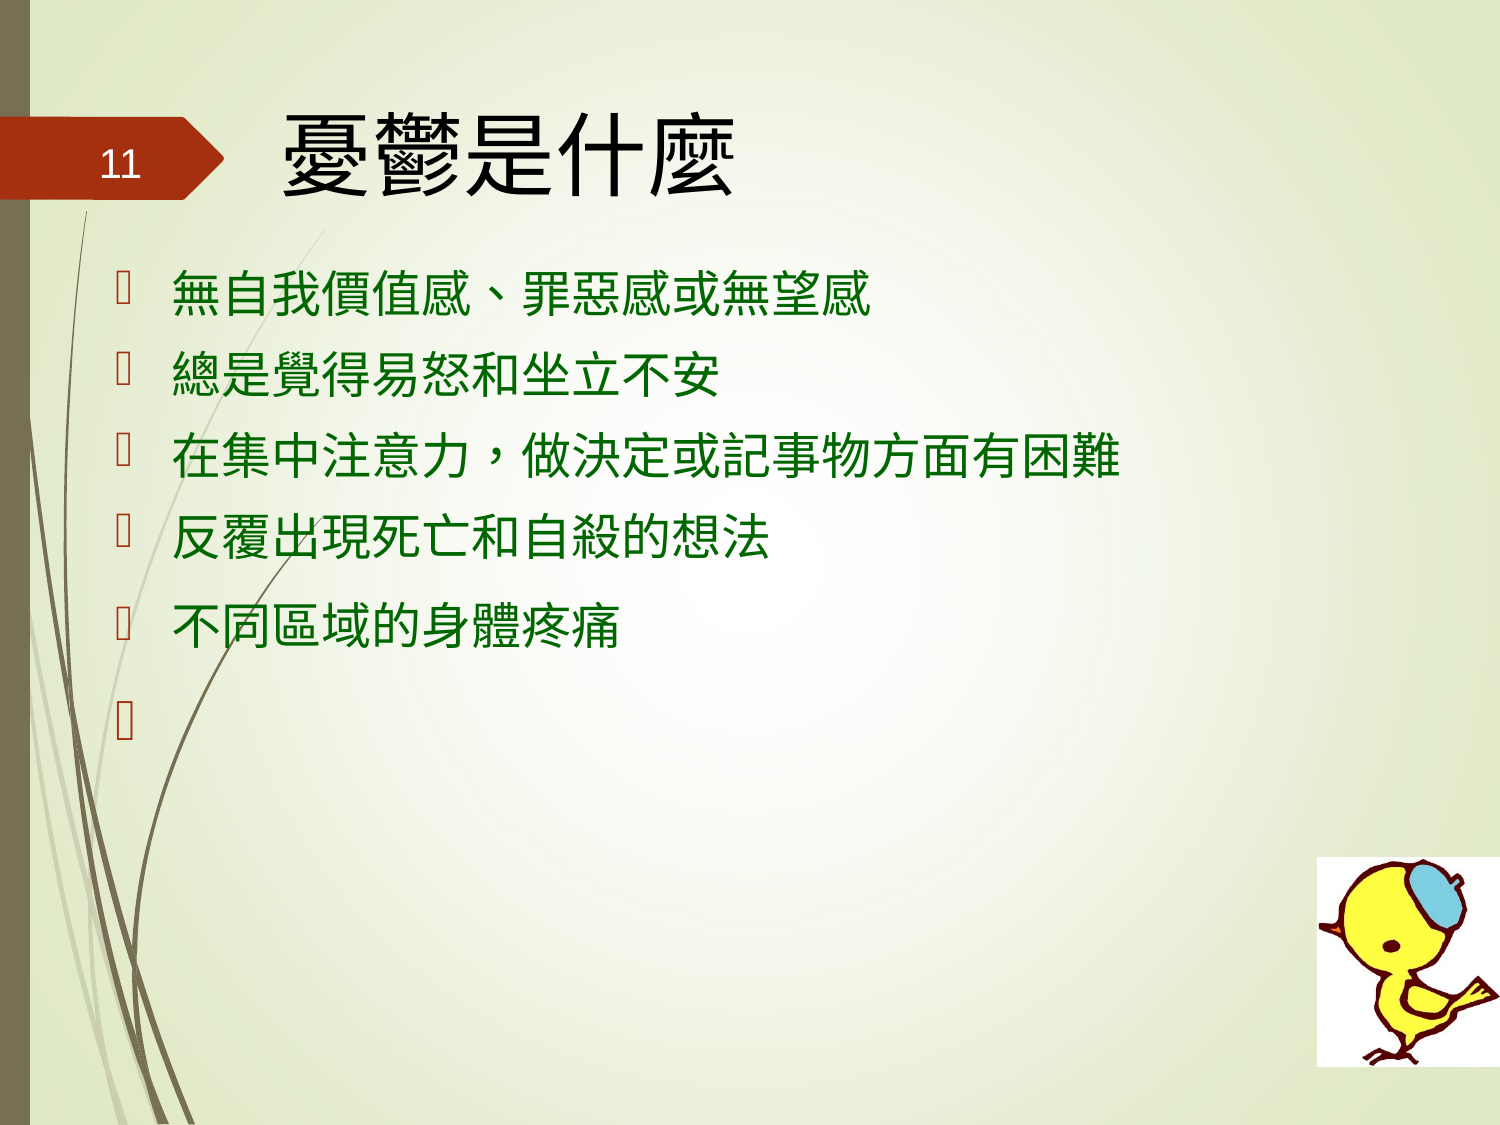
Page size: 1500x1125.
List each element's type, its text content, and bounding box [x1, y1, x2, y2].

list 無自我價值感、罪惡感或無望感 總是覺得易怒和坐立不安 在集中注意力，做決定或記事物方面有困難 反覆出現死亡和自殺的想法 不同區域的身體疼痛 [100, 255, 1451, 1125]
title 憂鬱是什麼 [265, 90, 1347, 255]
text_box [83, 129, 180, 190]
picture [1317, 857, 1500, 1067]
